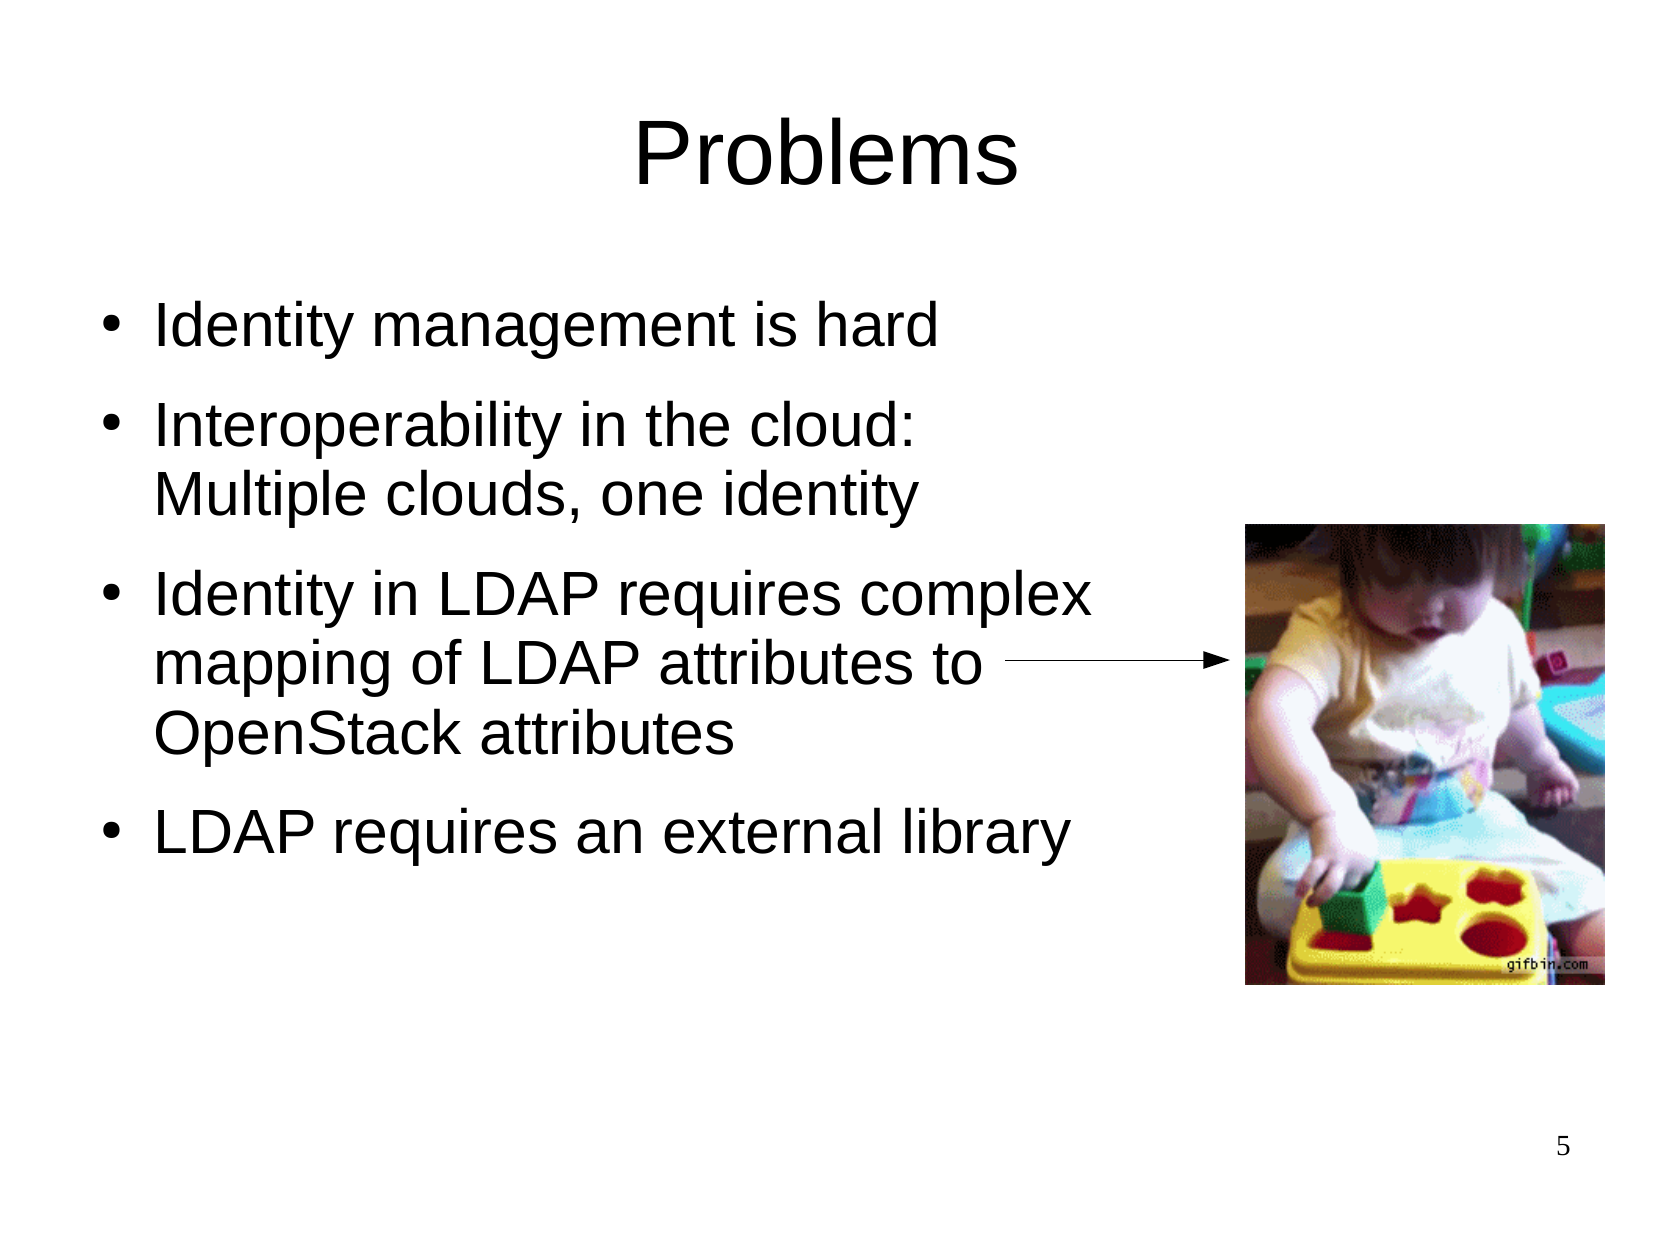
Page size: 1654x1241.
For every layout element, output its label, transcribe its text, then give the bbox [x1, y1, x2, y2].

list Identity management is hard Interoperability in the cloud: Multiple clouds, one identity Identity in LDAP requires complex mapping of LDAP attributes to OpenStack attributes LDAP requires an external library [82, 290, 1141, 1010]
title Problems [82, 49, 1571, 257]
picture [1245, 524, 1605, 985]
